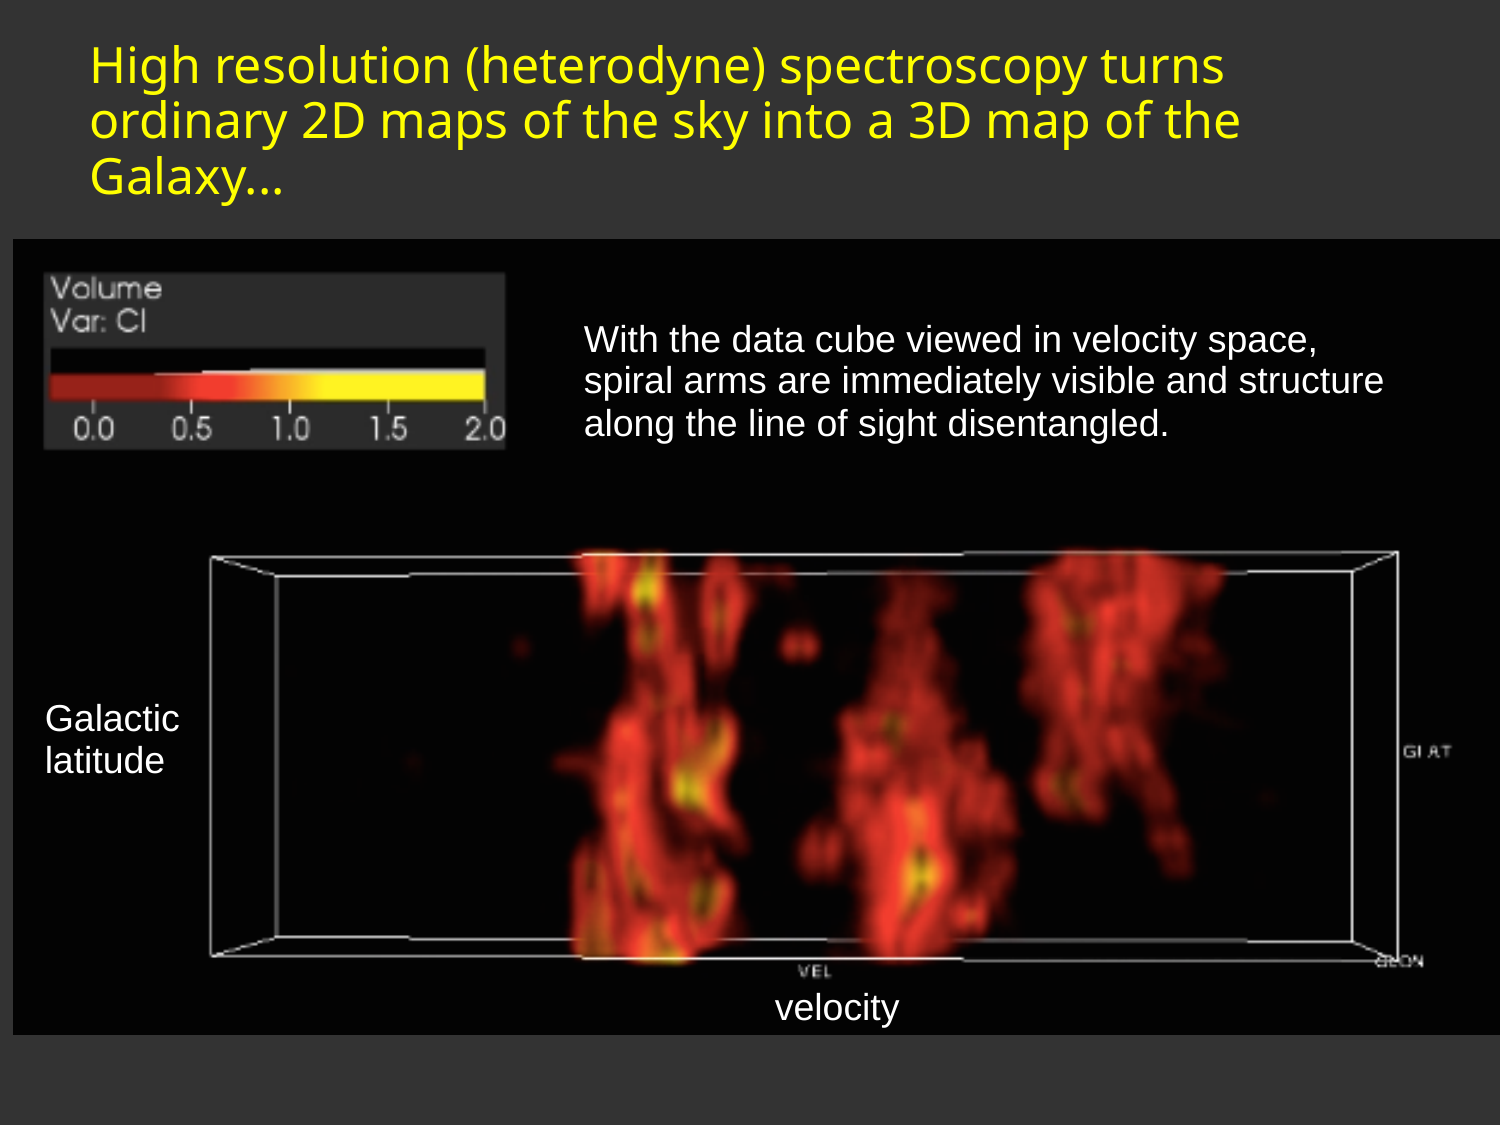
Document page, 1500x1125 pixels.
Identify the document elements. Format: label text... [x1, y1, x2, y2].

text_box Galactic latitude [30, 690, 196, 788]
text_box With the data cube viewed in velocity space, spiral arms are immediately visible and structure along the line of sight disentangled. [569, 310, 1411, 451]
picture [13, 239, 1500, 1036]
text_box velocity [760, 978, 916, 1036]
title High resolution (heterodyne) spectroscopy turns ordinary 2D maps of the sky into a 3D map of the Galaxy... [74, 37, 1425, 239]
